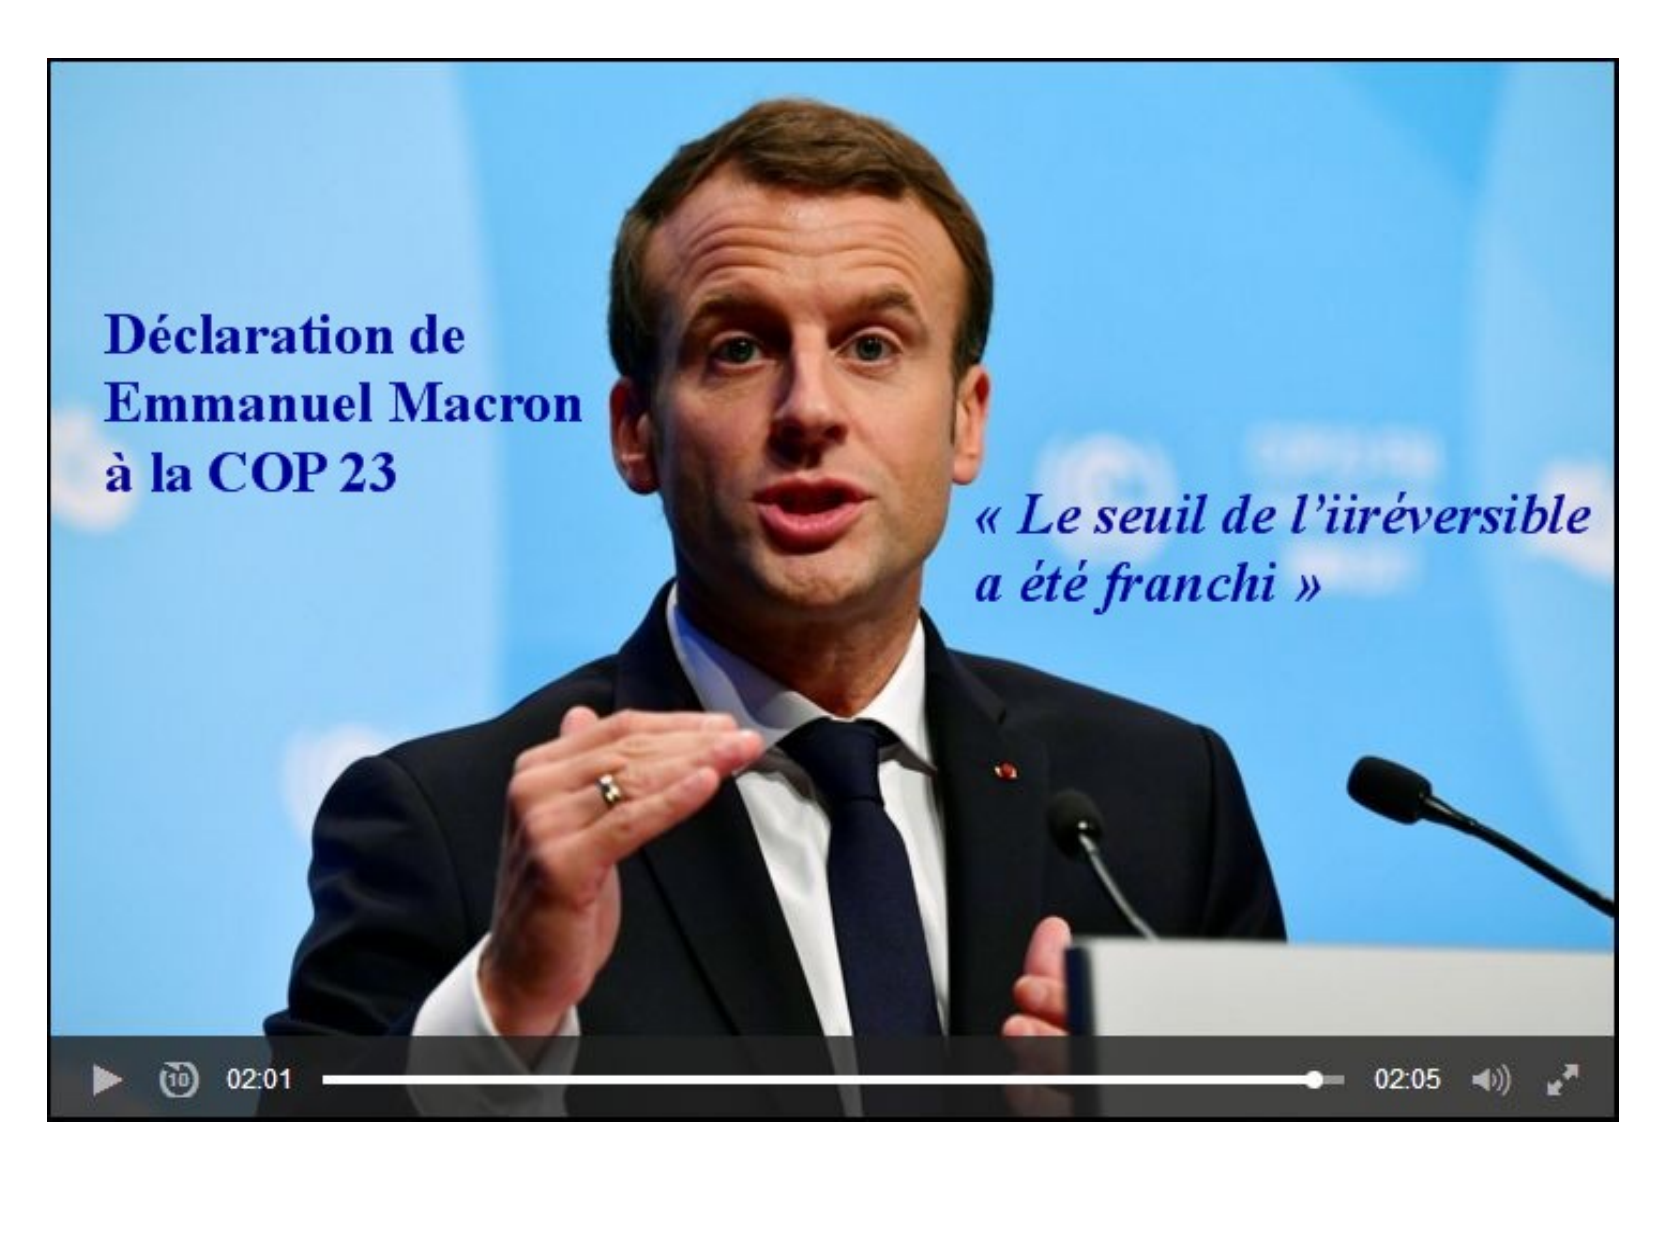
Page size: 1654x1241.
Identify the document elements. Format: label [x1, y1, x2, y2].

picture [47, 58, 1619, 1123]
